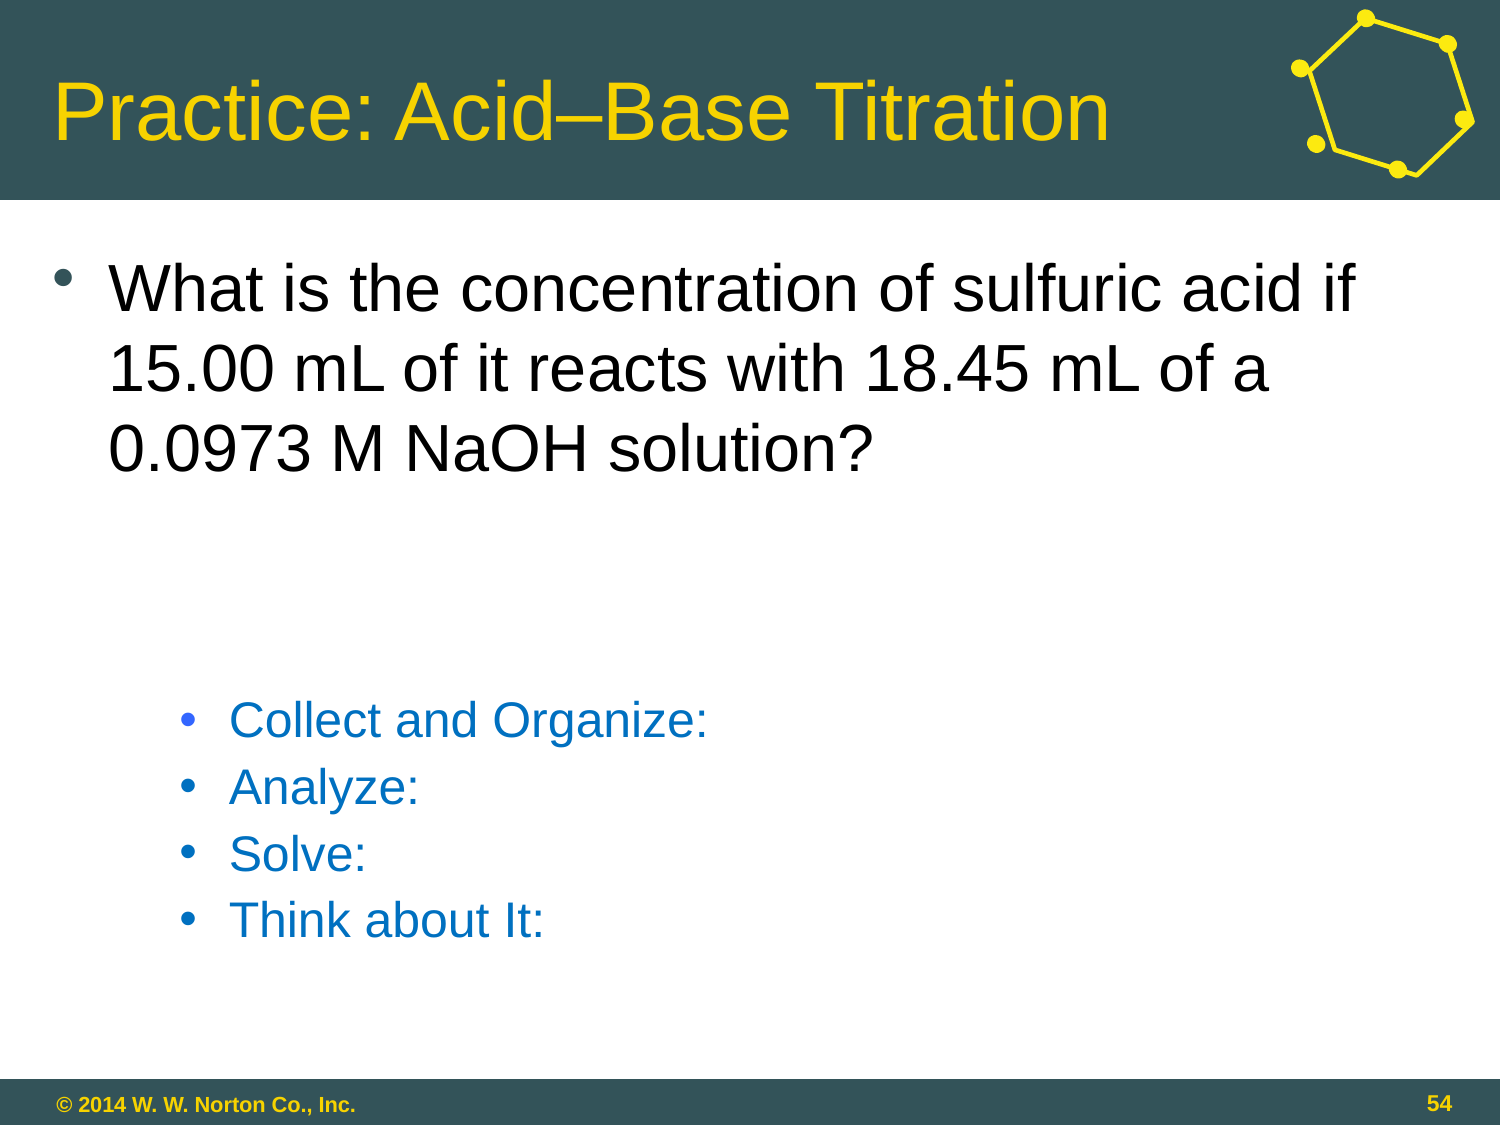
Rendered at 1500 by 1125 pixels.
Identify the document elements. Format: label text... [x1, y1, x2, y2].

list What is the concentration of sulfuric acid if 15.00 mL of it reacts with 18.45 mL of a 0.0973 M NaOH solution? [37, 237, 1463, 1121]
slide_number <number> [1408, 1085, 1468, 1120]
text_box Collect and Organize: Analyze: Solve: Think about It: [125, 687, 932, 956]
title Practice: Acid–Base Titration [37, 19, 1200, 195]
